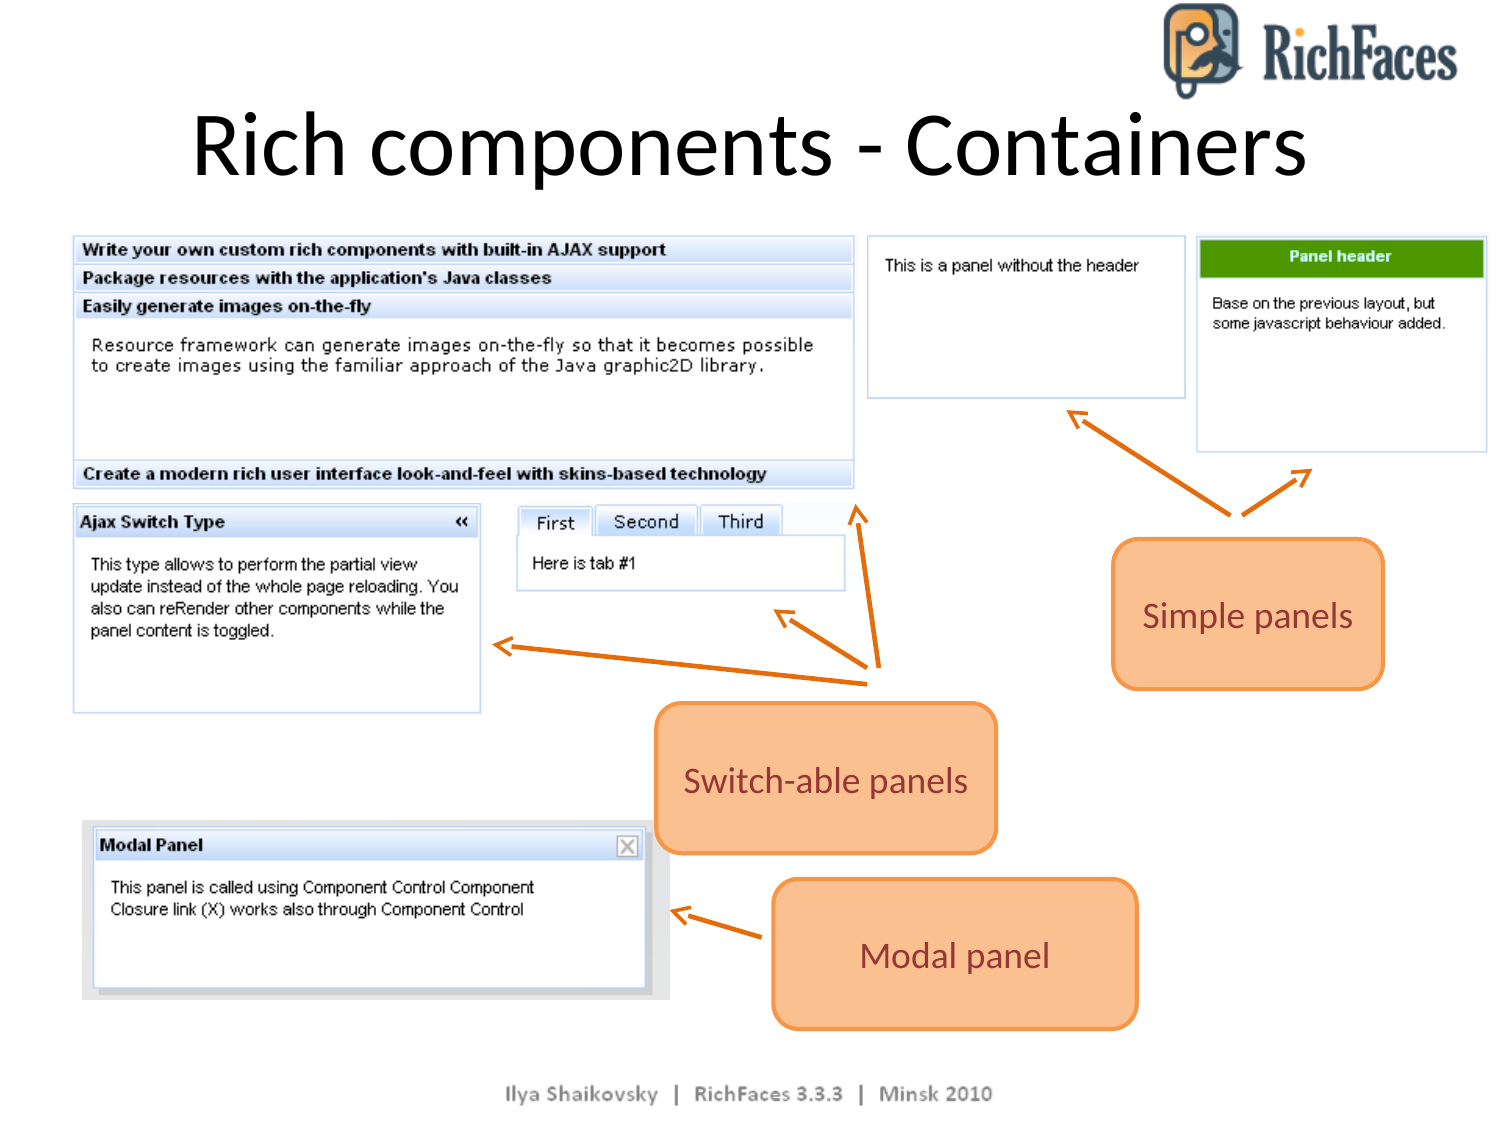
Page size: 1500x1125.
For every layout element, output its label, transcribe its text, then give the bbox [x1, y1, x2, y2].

text_box Switch-able panels [656, 703, 997, 854]
text_box Simple panels [1113, 539, 1383, 690]
picture [0, 0, 1500, 1125]
text_box Modal panel [773, 878, 1137, 1029]
title Rich components - Containers [75, 45, 1426, 233]
